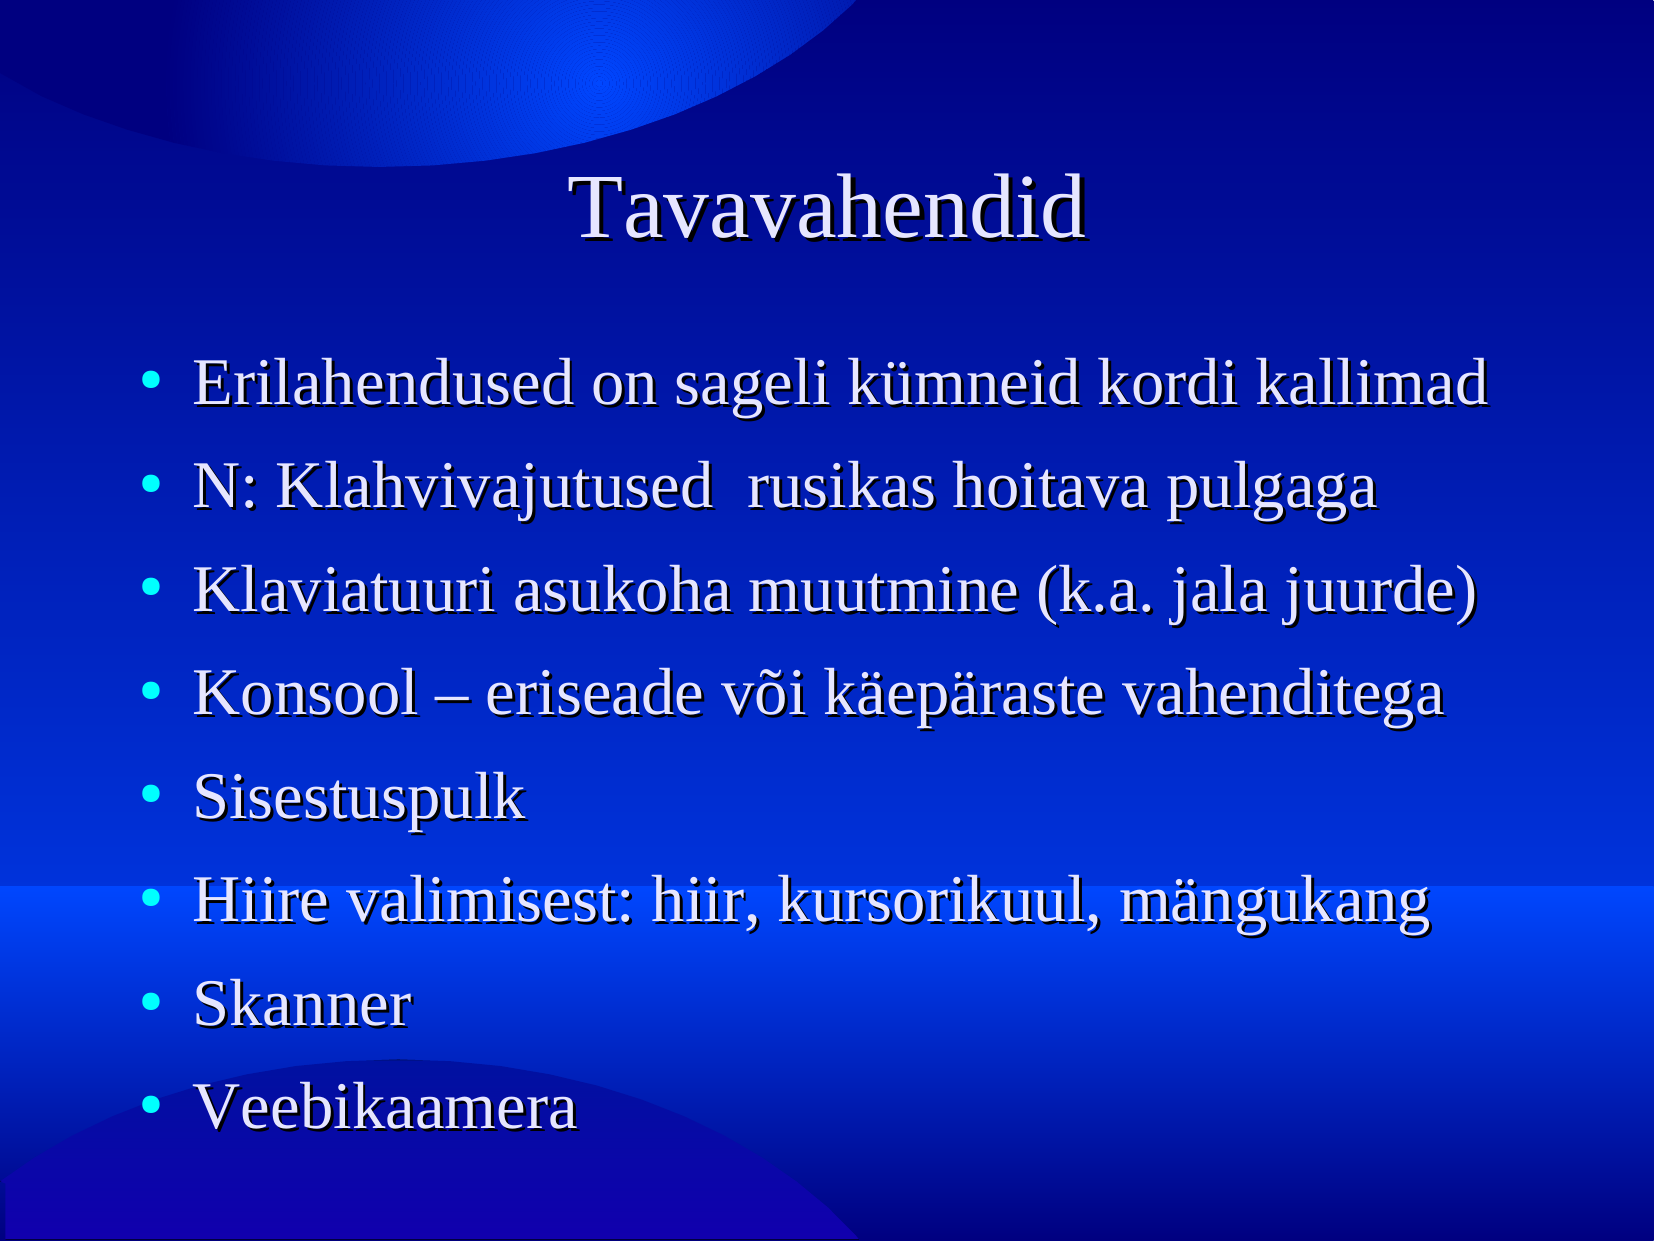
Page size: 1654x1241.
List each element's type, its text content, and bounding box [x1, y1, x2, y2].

title Tavavahendid [121, 102, 1534, 311]
list Erilahendused on sageli kümneid kordi kallimad N: Klahvivajutused rusikas hoitava pulgaga Klaviatuuri asukoha muutmine (k.a. jala juurde) Konsool – eriseade või käepäraste vahenditega Sisestuspulk Hiire valimisest: hiir, kursorikuul, mängukang Skanner Veebikaamera [121, 344, 1534, 1144]
